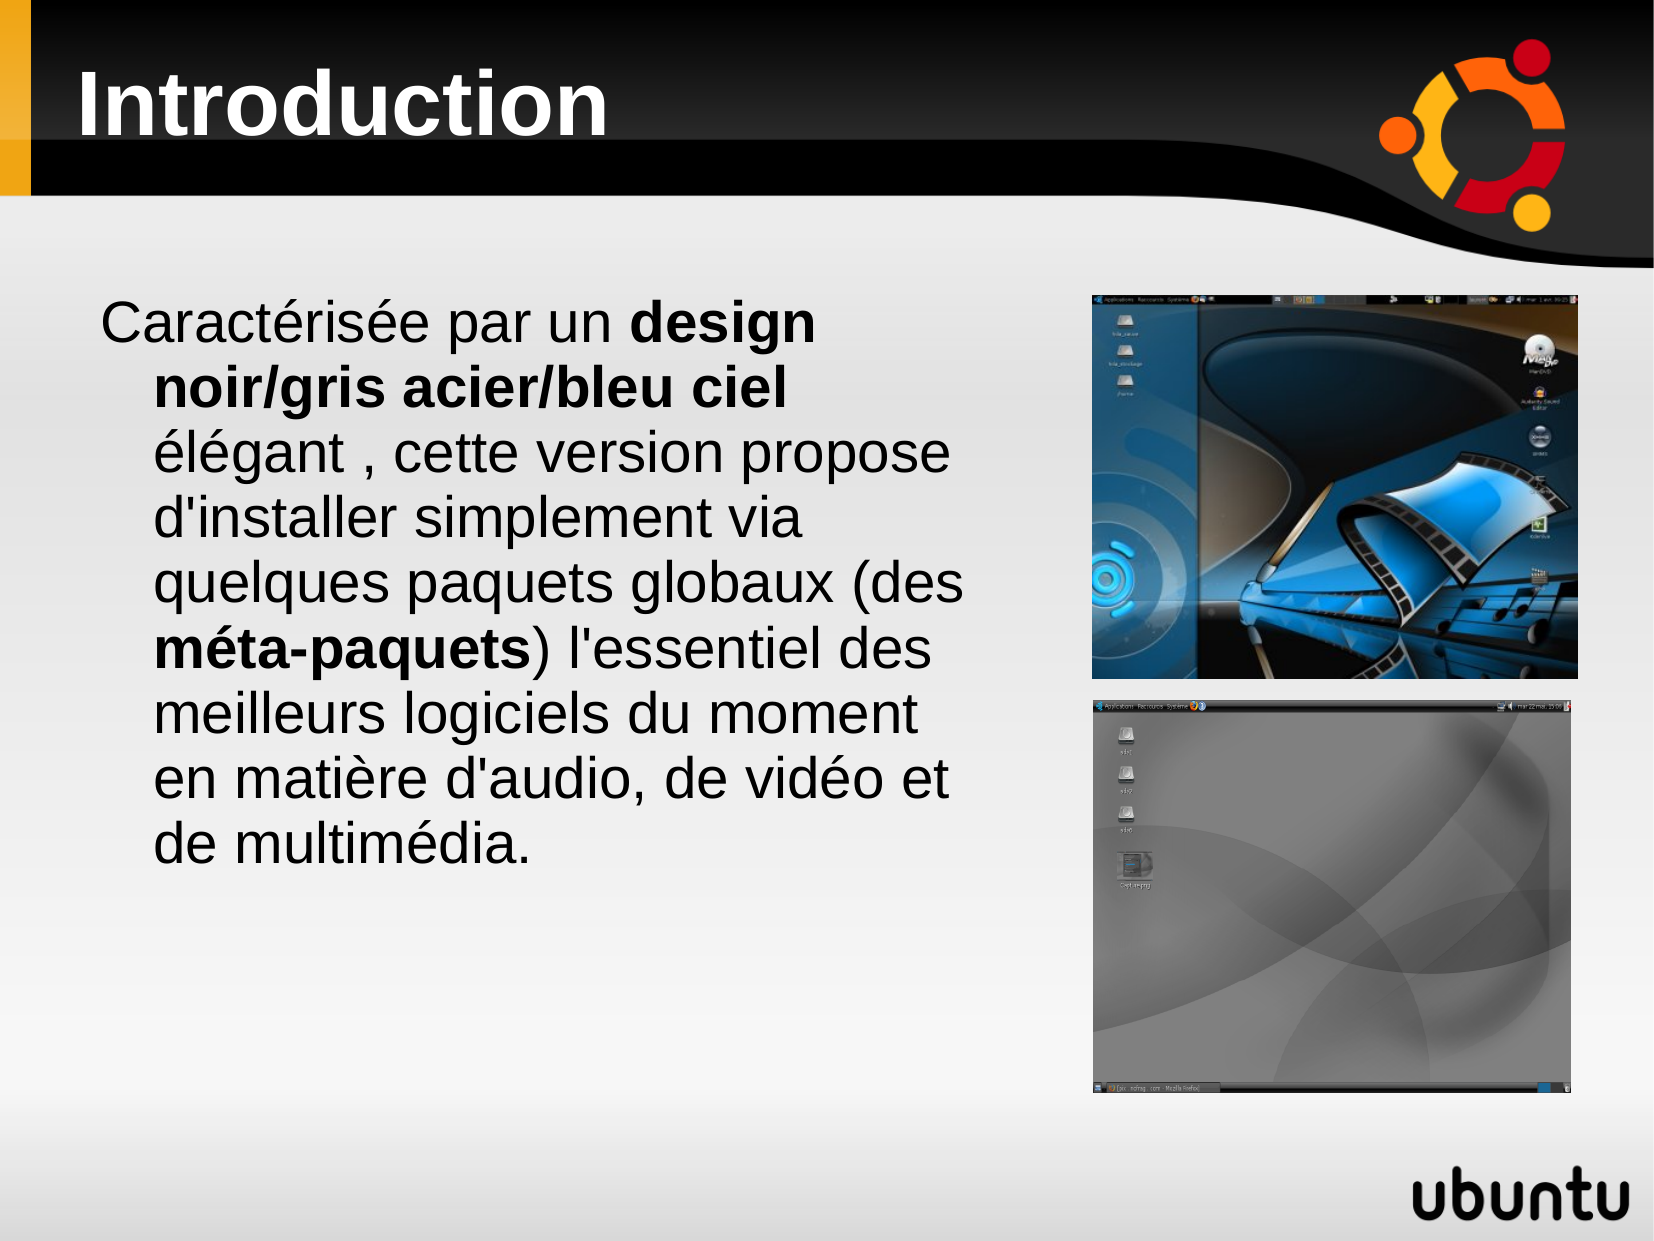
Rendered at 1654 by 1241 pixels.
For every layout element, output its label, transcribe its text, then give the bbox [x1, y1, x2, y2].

title Introduction [76, 7, 1565, 200]
picture [0, 0, 1654, 1241]
list Caractérisée par un design noir/gris acier/bleu ciel élégant , cette version propose d'installer simplement via quelques paquets globaux (des méta-paquets) l'essentiel des meilleurs logiciels du moment en matière d'audio, de vidéo et de multimédia. [82, 290, 975, 1094]
